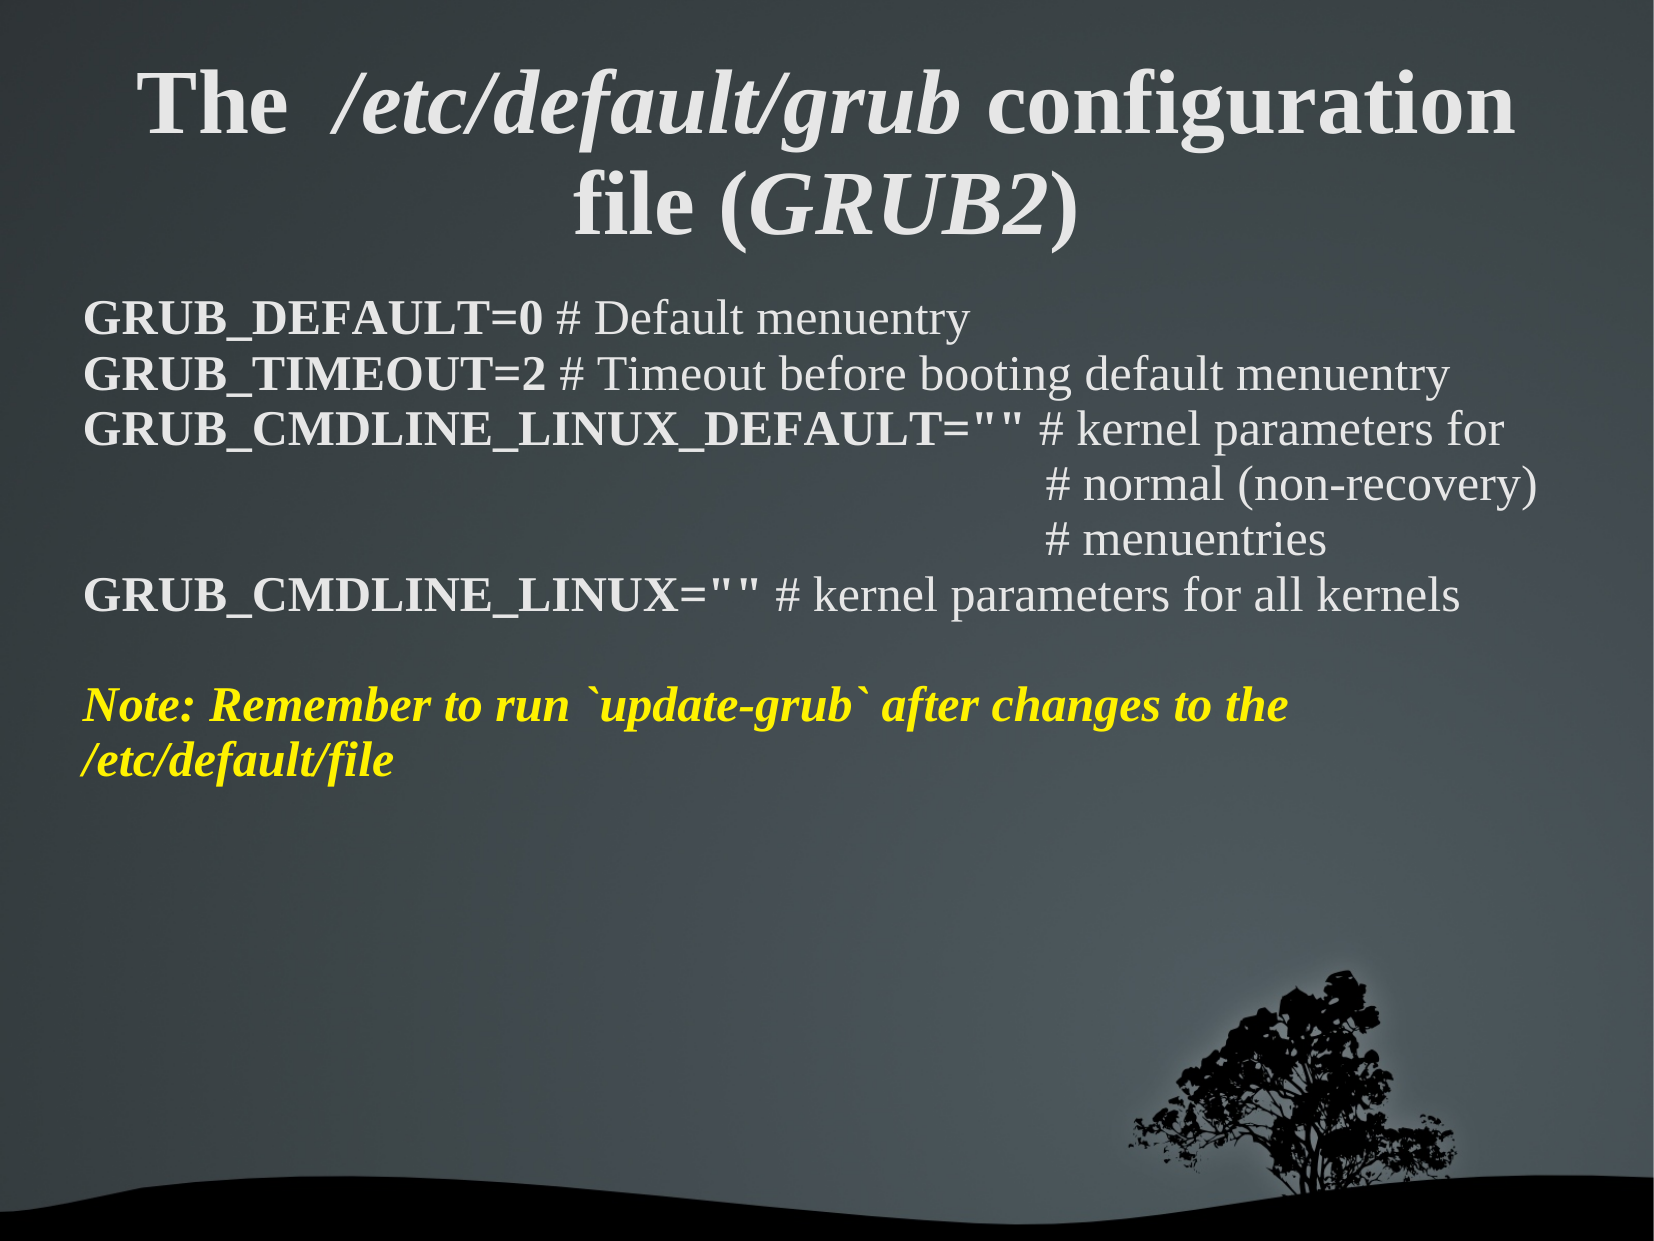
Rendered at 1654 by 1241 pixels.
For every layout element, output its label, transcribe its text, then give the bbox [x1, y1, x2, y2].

picture [0, 0, 1654, 1241]
list GRUB_DEFAULT=0 # Default menuentry GRUB_TIMEOUT=2 # Timeout before booting default menuentry GRUB_CMDLINE_LINUX_DEFAULT="" # kernel parameters for # normal (non-recovery) # menuentries GRUB_CMDLINE_LINUX="" # kernel parameters for all kernels Note: Remember to run `update-grub` after changes to the /etc/default/file [82, 290, 1571, 1241]
title The /etc/default/grub configuration file (GRUB2) [82, 49, 1571, 257]
